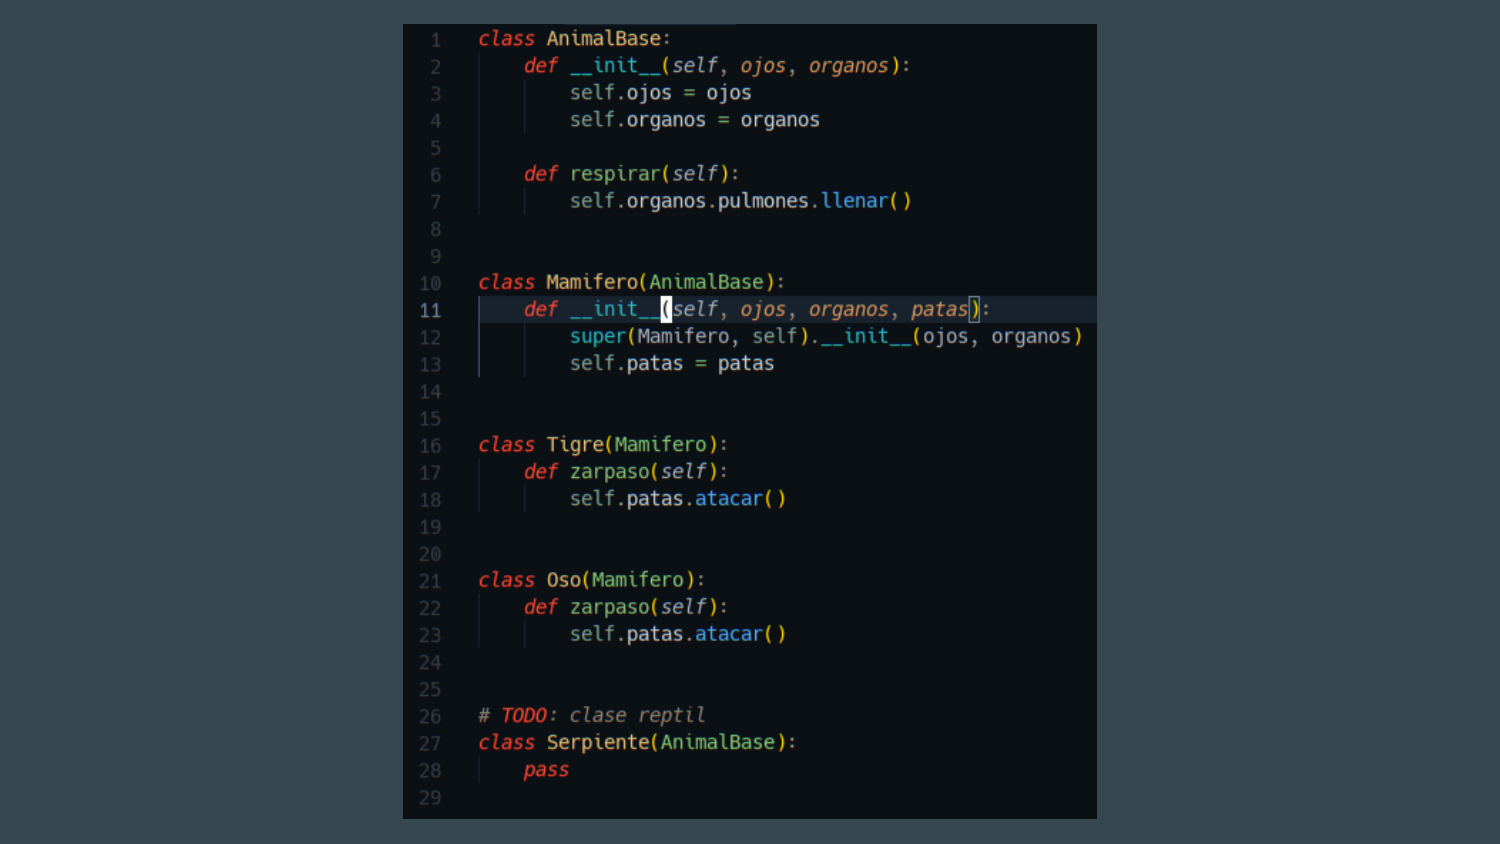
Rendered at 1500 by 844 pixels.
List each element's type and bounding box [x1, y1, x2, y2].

picture [403, 24, 1097, 819]
